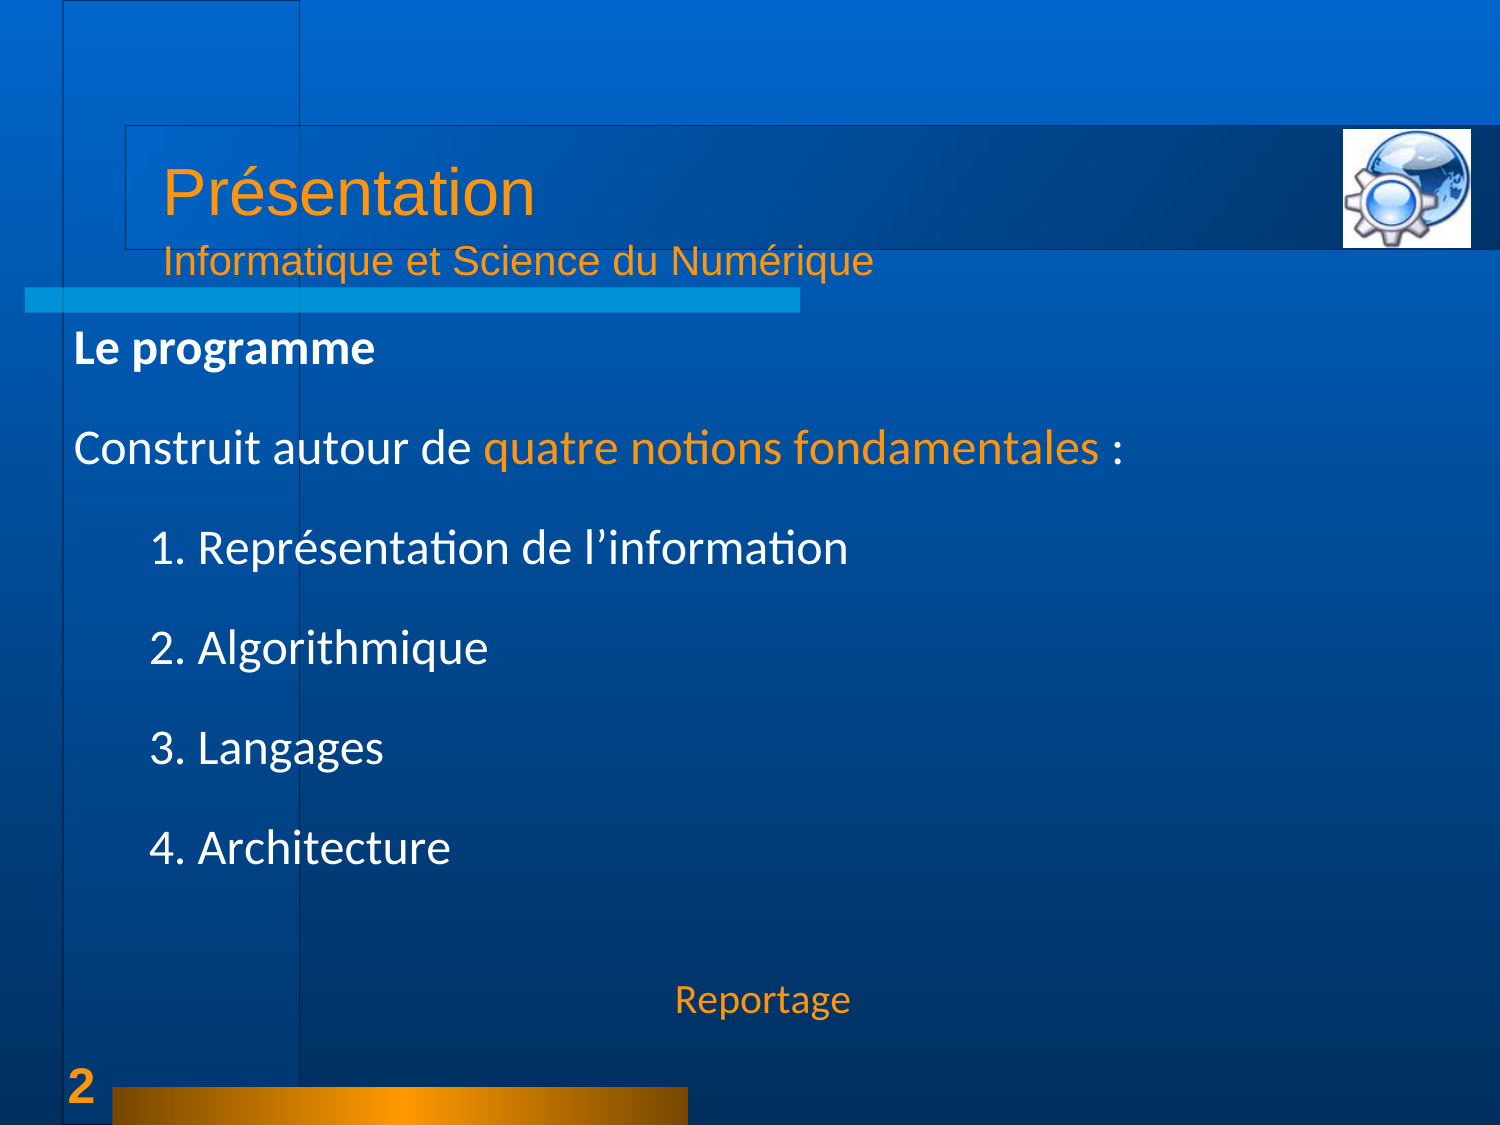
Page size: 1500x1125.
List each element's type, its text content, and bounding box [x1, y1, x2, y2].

text_box Reportage [118, 974, 1418, 1041]
picture [1343, 129, 1471, 248]
text_box Le programme Construit autour de quatre notions fondamentales : Représentation de l’information Algorithmique Langages Architecture [59, 319, 1418, 885]
